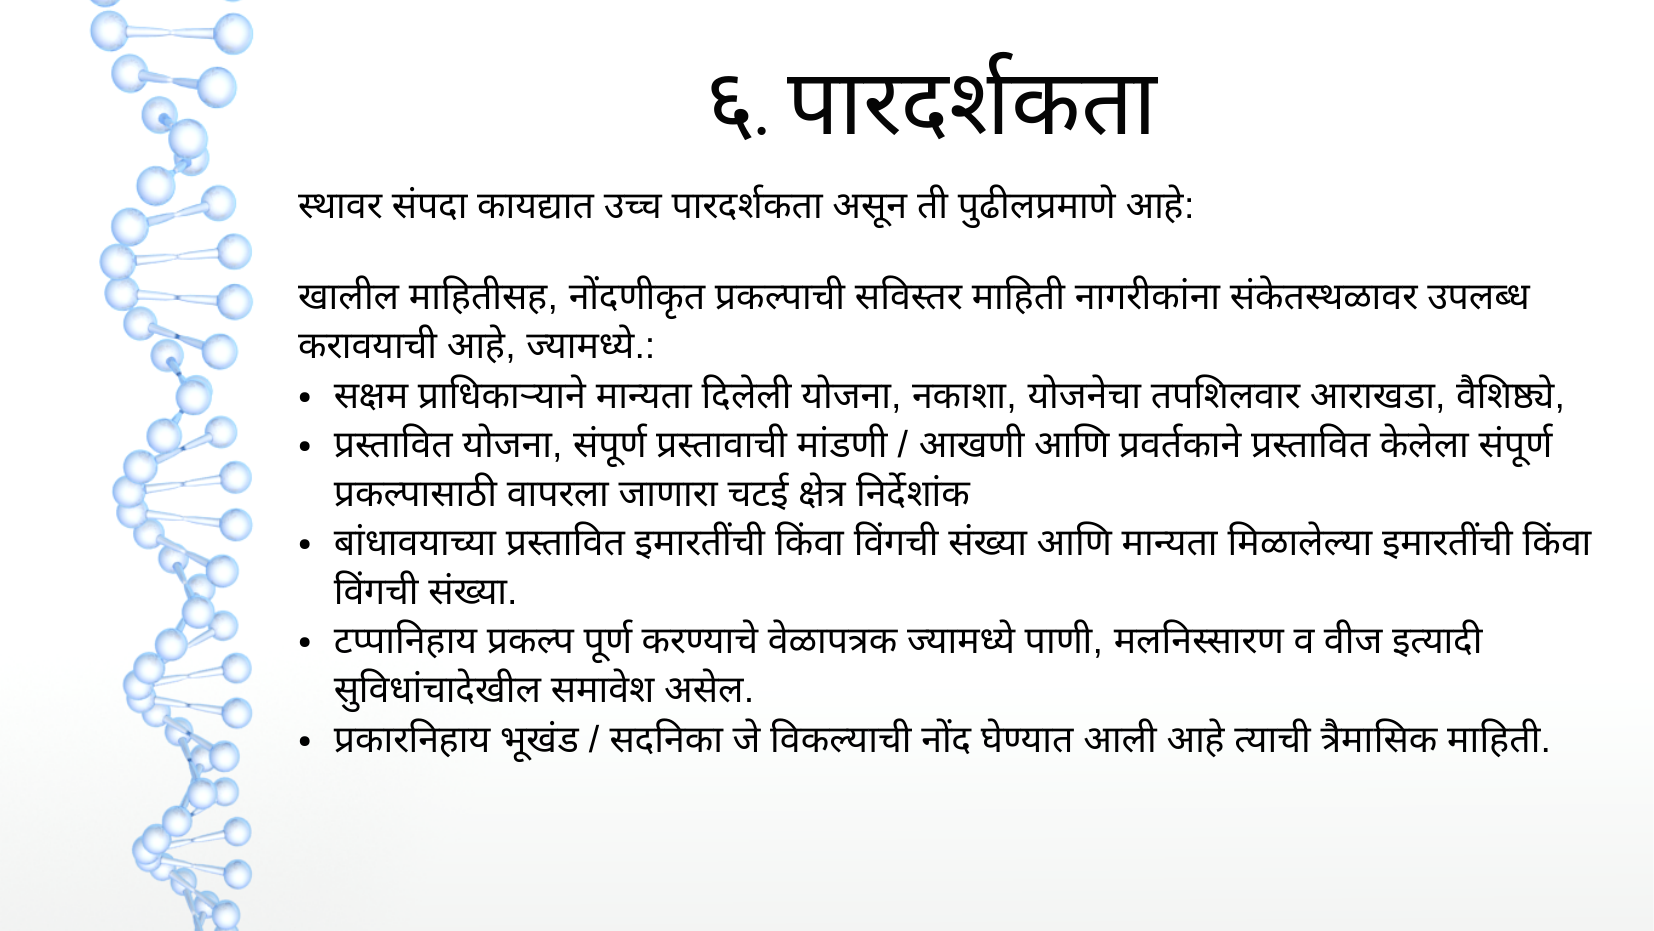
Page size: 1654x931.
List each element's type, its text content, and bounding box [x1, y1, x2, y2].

title ६. पारदर्शकता [265, 35, 1595, 189]
picture [0, 0, 1654, 931]
text_box स्थावर संपदा कायद्यात उच्च पारदर्शकता असून ती पुढीलप्रमाणे आहे: खालील माहितीसह, नोंदणीकृत प्रकल्पाची सविस्तर माहिती नागरीकांना संकेतस्थळावर उपलब्ध करावयाची आहे, ज्यामध्ये.: सक्षम प्राधिकाऱ्याने मान्यता दिलेली योजना, नकाशा, योजनेचा तपशिलवार आराखडा, वैशिष्ठ्ये, प्रस्तावित योजना, संपूर्ण प्रस्तावाची मांडणी / आखणी आणि प्रवर्तकाने प्रस्तावित केलेला संपूर्ण प्रकल्पासाठी वापरला जाणारा चटई क्षेत्र निर्देशांक बांधावयाच्या प्रस्तावित इमारतींची किंवा विंगची संख्या आणि मान्यता मिळालेल्या इमारतींची किंवा विंगची संख्या. टप्पानिहाय प्रकल्प पूर्ण करण्याचे वेळापत्रक ज्यामध्ये पाणी, मलनिस्सारण व वीज इत्यादी सुविधांचादेखील समावेश असेल. प्रकारनिहाय भूखंड / सदनिका जे विकल्याची नोंद घेण्यात आली आहे त्याची त्रैमासिक माहिती. [283, 177, 1654, 784]
